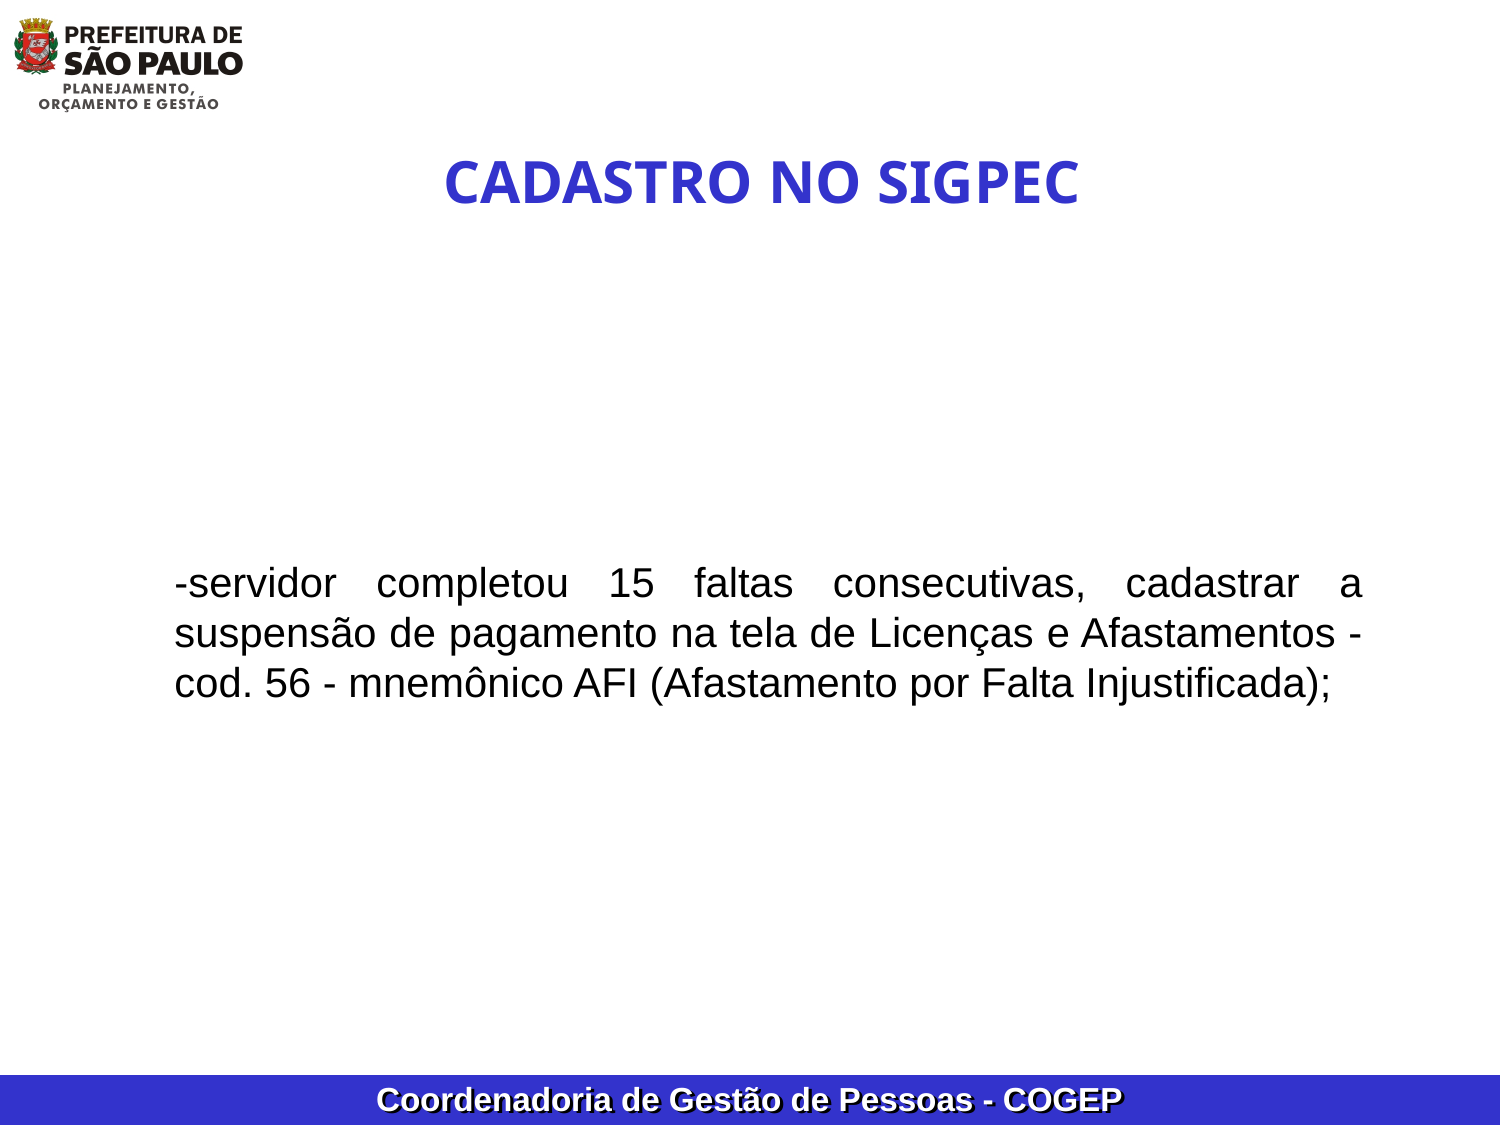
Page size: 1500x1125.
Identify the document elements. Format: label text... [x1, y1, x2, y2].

text_box CADASTRO NO SIGPEC [136, 137, 1388, 222]
text_box -servidor completou 15 faltas consecutivas, cadastrar a suspensão de pagamento na tela de Licenças e Afastamentos - cod. 56 - mnemônico AFI (Afastamento por Falta Injustificada); [159, 409, 1400, 822]
